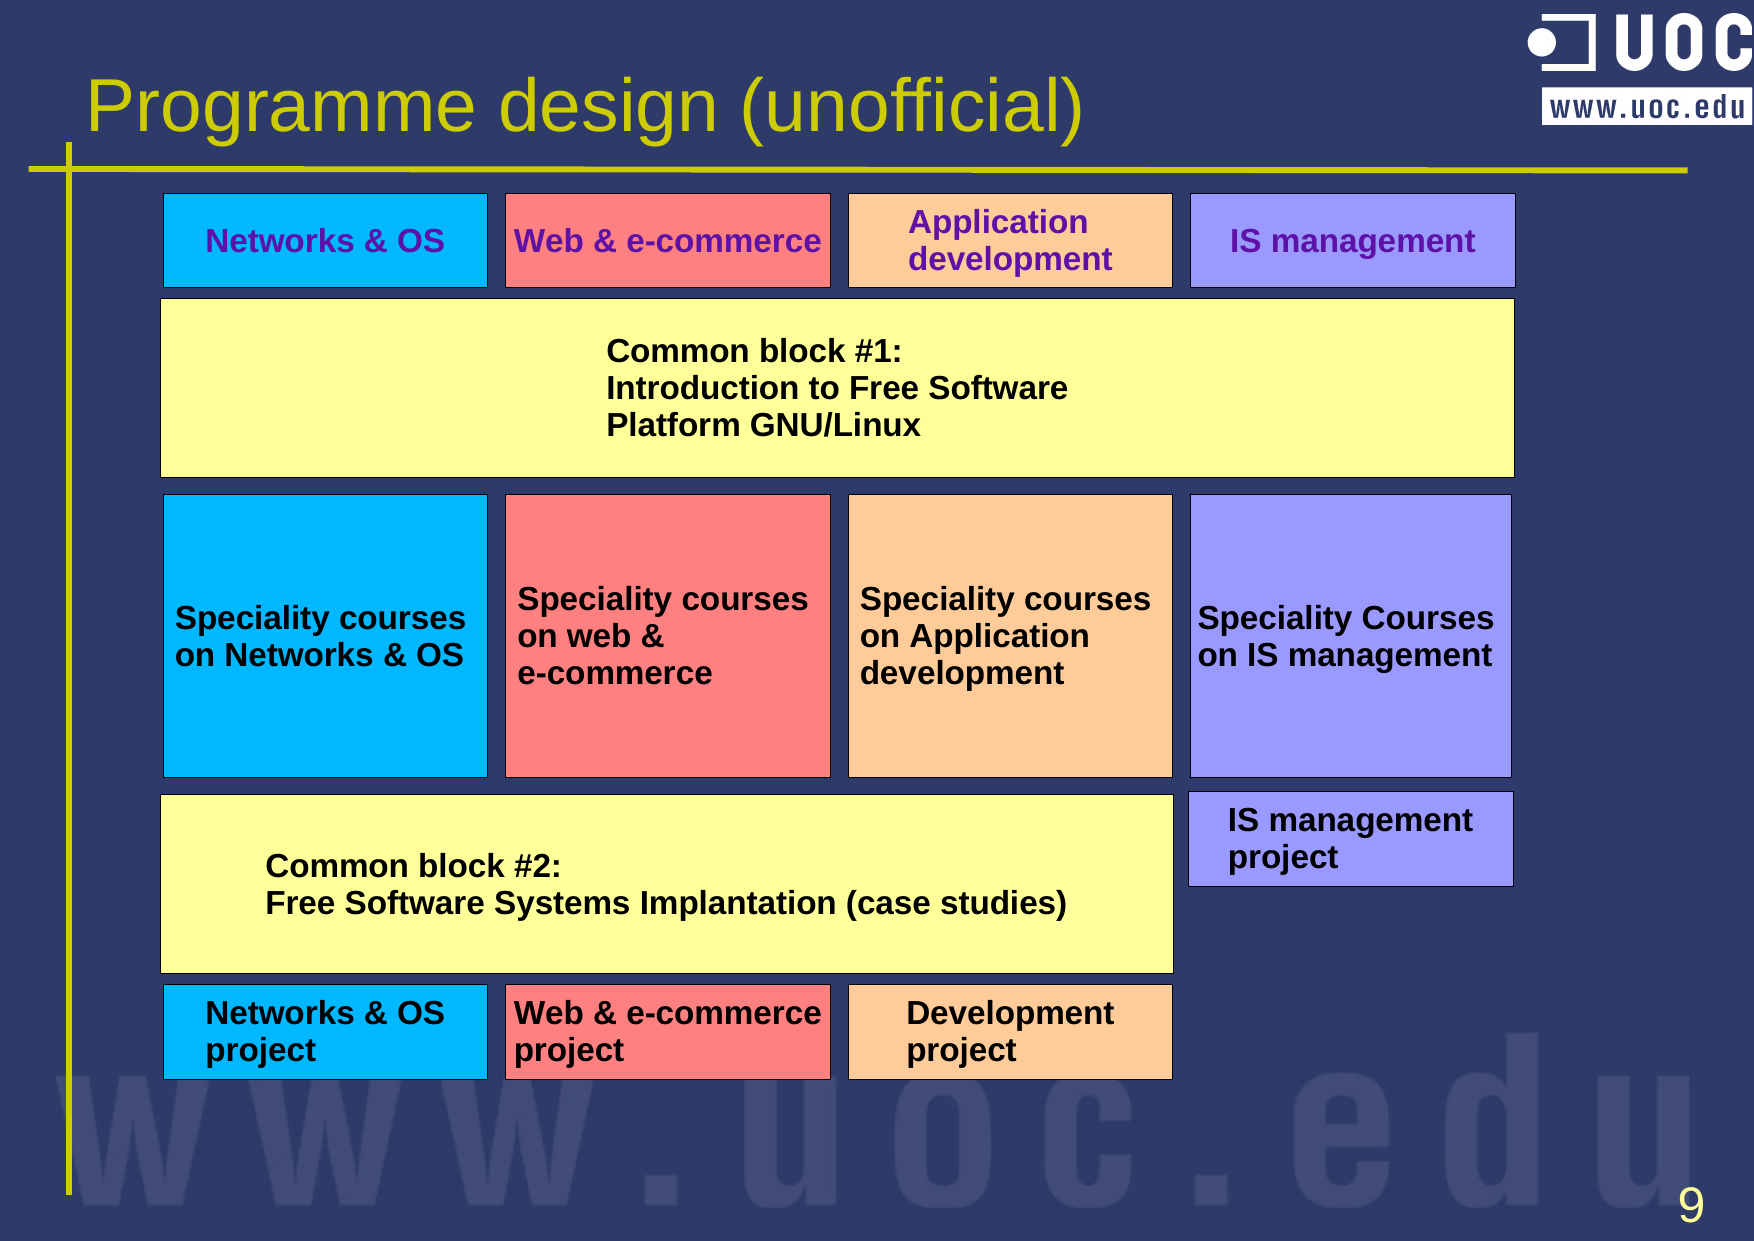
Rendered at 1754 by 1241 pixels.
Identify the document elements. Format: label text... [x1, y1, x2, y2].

text_box Networks & OS project [163, 984, 488, 1080]
text_box Speciality Courses on IS management [1190, 494, 1512, 778]
text_box Programme design (unofficial) [85, 63, 1087, 151]
picture [0, 0, 1754, 1241]
text_box Web & e-commerce [505, 193, 831, 288]
text_box Common block #1: Introduction to Free Software Platform GNU/Linux [160, 298, 1515, 478]
text_box Web & e-commerce project [505, 984, 831, 1080]
text_box Speciality courses on Application development [848, 494, 1173, 778]
text_box Development project [848, 984, 1173, 1080]
text_box IS management project [1188, 791, 1514, 887]
text_box Common block #2: Free Software Systems Implantation (case studies) [160, 794, 1174, 974]
text_box Speciality courses on Networks & OS [163, 494, 488, 778]
text_box Speciality courses on web & e-commerce [505, 494, 831, 778]
text_box Application development [848, 193, 1173, 288]
text_box Networks & OS [163, 193, 488, 288]
text_box <número> [1677, 1177, 1754, 1234]
text_box IS management [1190, 193, 1516, 288]
